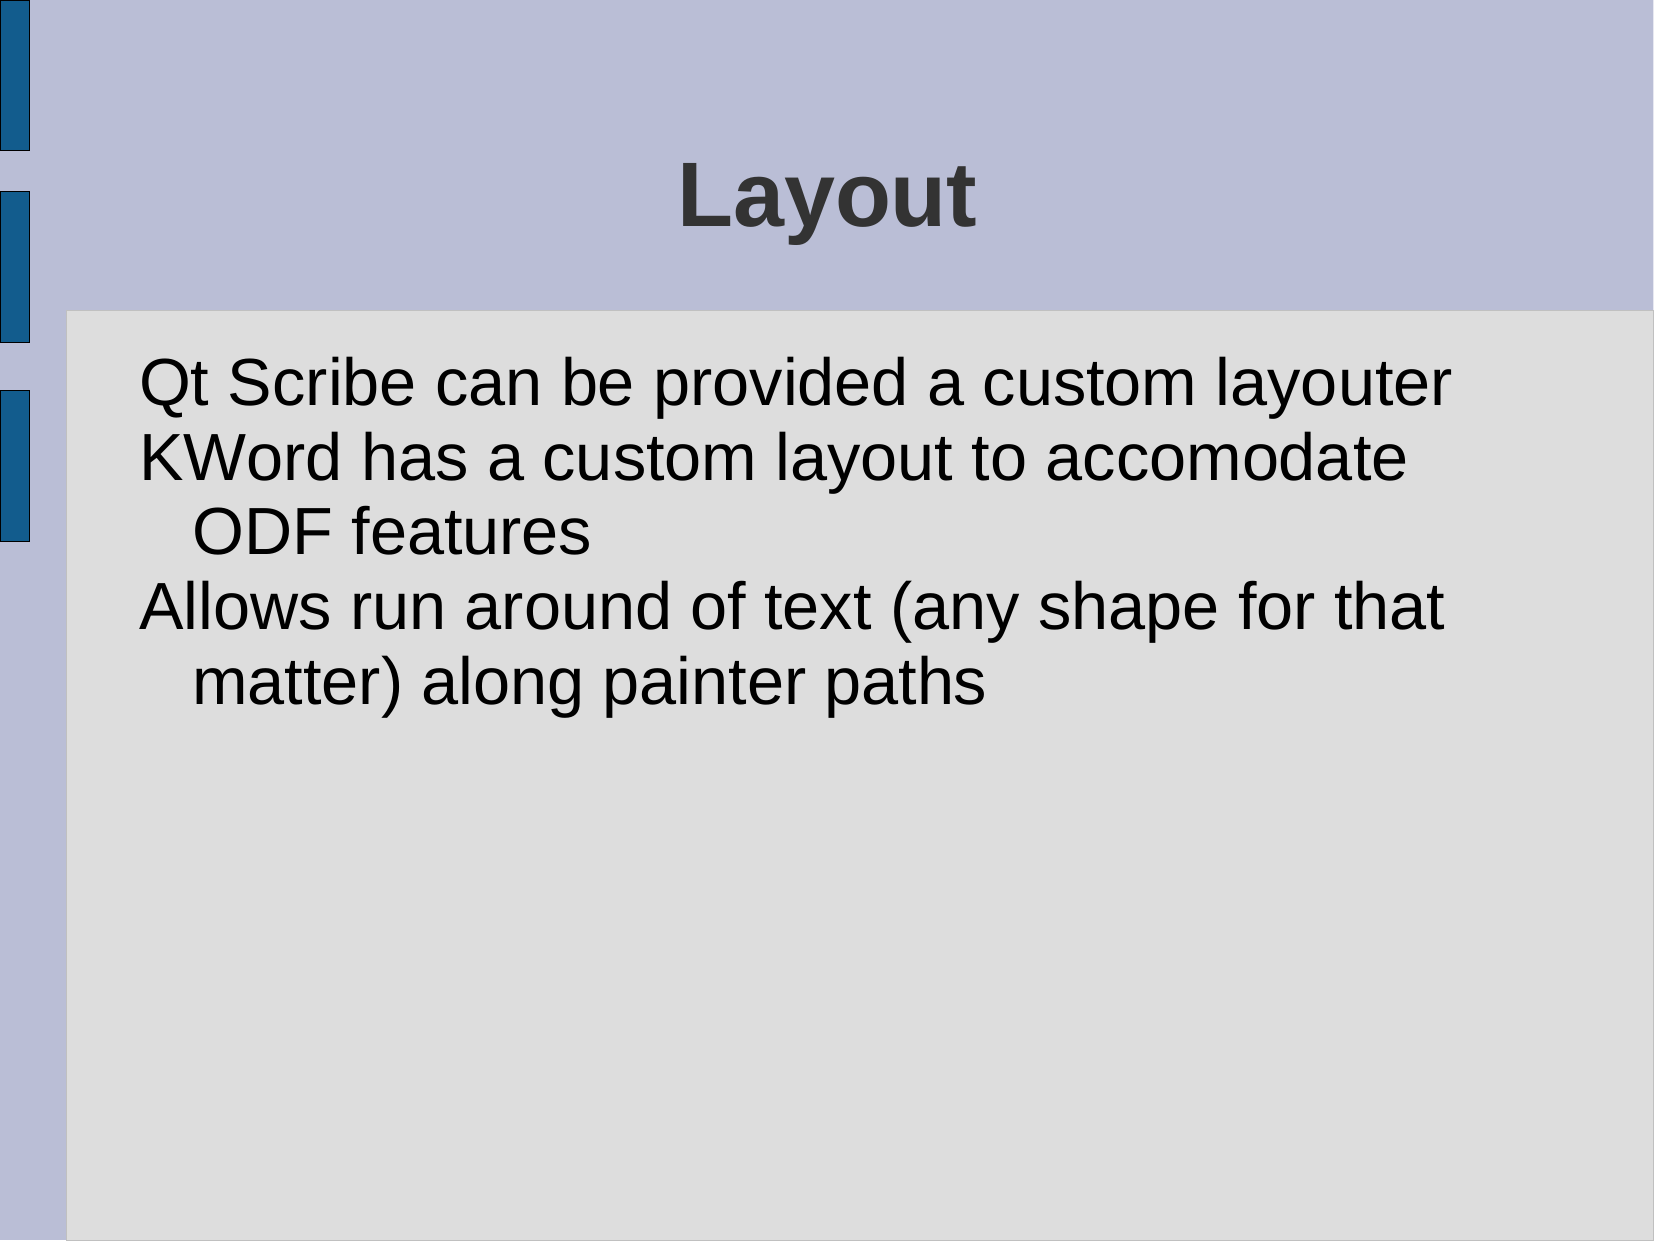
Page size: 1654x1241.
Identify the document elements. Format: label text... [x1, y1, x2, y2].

list Qt Scribe can be provided a custom layouter KWord has a custom layout to accomodate ODF features Allows run around of text (any shape for that matter) along painter paths [121, 344, 1534, 1112]
title Layout [121, 98, 1534, 291]
